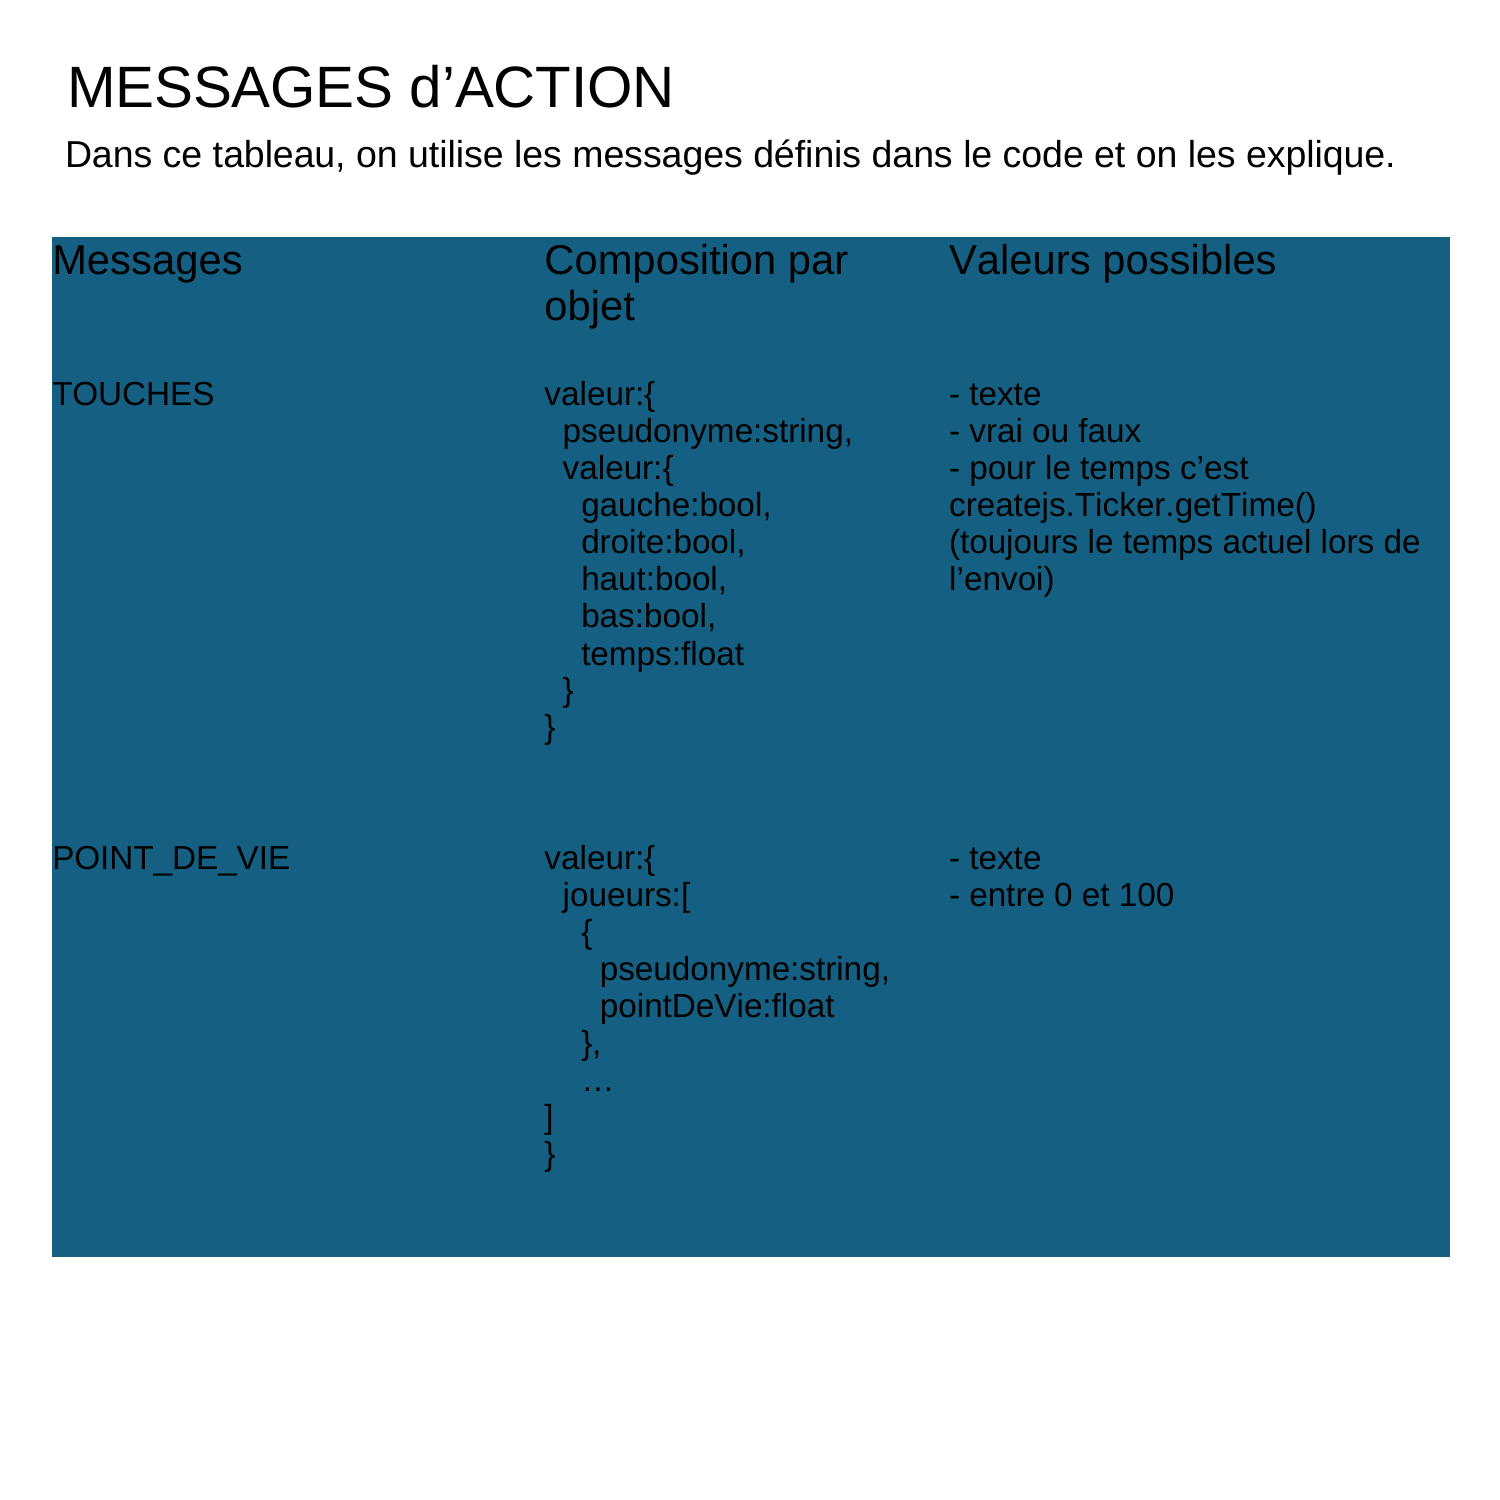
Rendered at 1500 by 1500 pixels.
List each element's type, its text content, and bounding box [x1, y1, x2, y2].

table_cell - texte - entre 0 et 100 [949, 839, 1450, 1257]
title MESSAGES d’ACTION [52, 39, 1450, 207]
table_header Messages [52, 237, 544, 376]
table_cell TOUCHES [52, 376, 544, 839]
table_cell POINT_DE_VIE [52, 839, 544, 1257]
text_box Dans ce tableau, on utilise les messages définis dans le code et on les explique. [50, 107, 1448, 184]
table_cell valeur:{ pseudonyme:string, valeur:{ gauche:bool, droite:bool, haut:bool, bas:bool, temps:float } } [544, 376, 949, 839]
table_header Valeurs possibles [949, 237, 1450, 376]
table_cell valeur:{ joueurs:[ { pseudonyme:string, pointDeVie:float }, … ] } [544, 839, 949, 1257]
table_header Composition par objet [544, 237, 949, 376]
table_cell - texte - vrai ou faux - pour le temps c’est createjs.Ticker.getTime() (toujours le temps actuel lors de l’envoi) [949, 376, 1450, 839]
